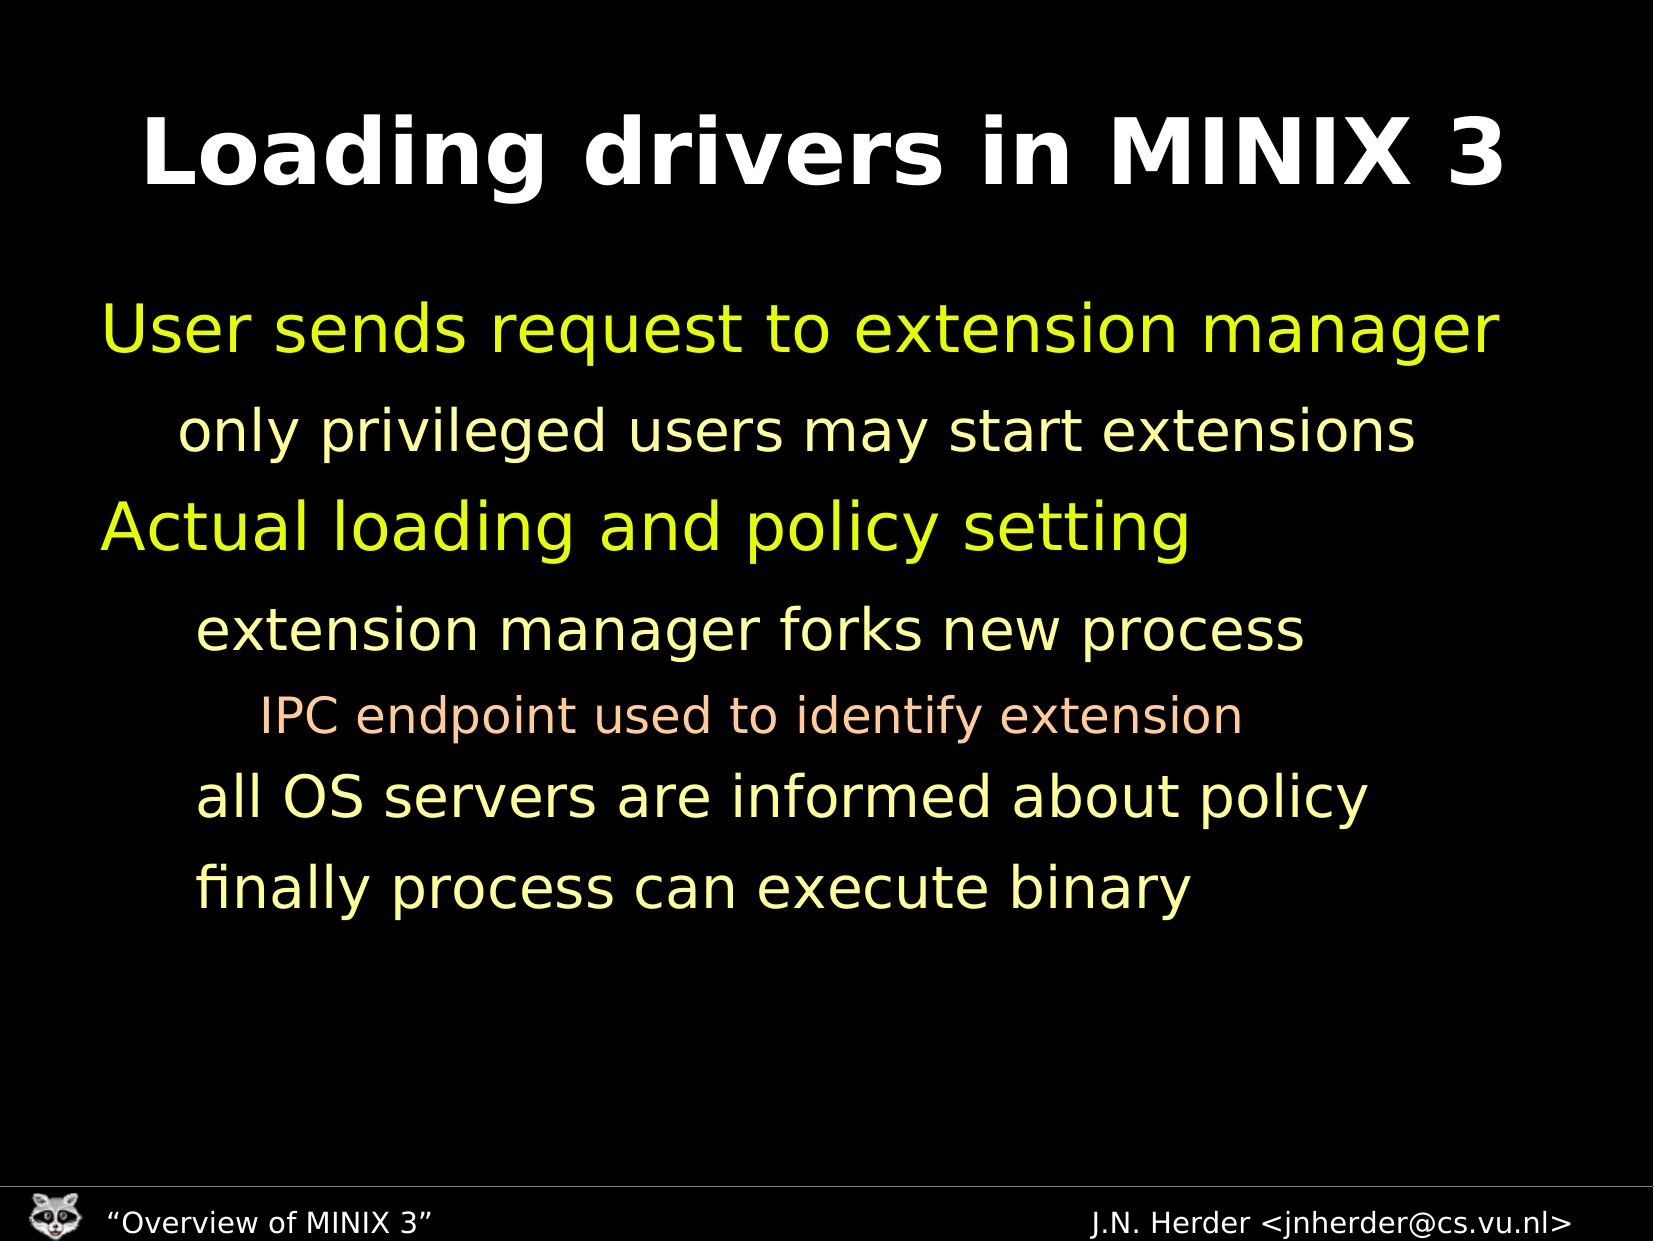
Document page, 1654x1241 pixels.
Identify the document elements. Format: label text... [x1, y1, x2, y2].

list User sends request to extension manager only privileged users may start extensions Actual loading and policy setting extension manager forks new process IPC endpoint used to identify extension all OS servers are informed about policy finally process can execute binary [82, 290, 1571, 1109]
picture [29, 1193, 83, 1241]
title Loading drivers in MINIX 3 [75, 43, 1576, 263]
